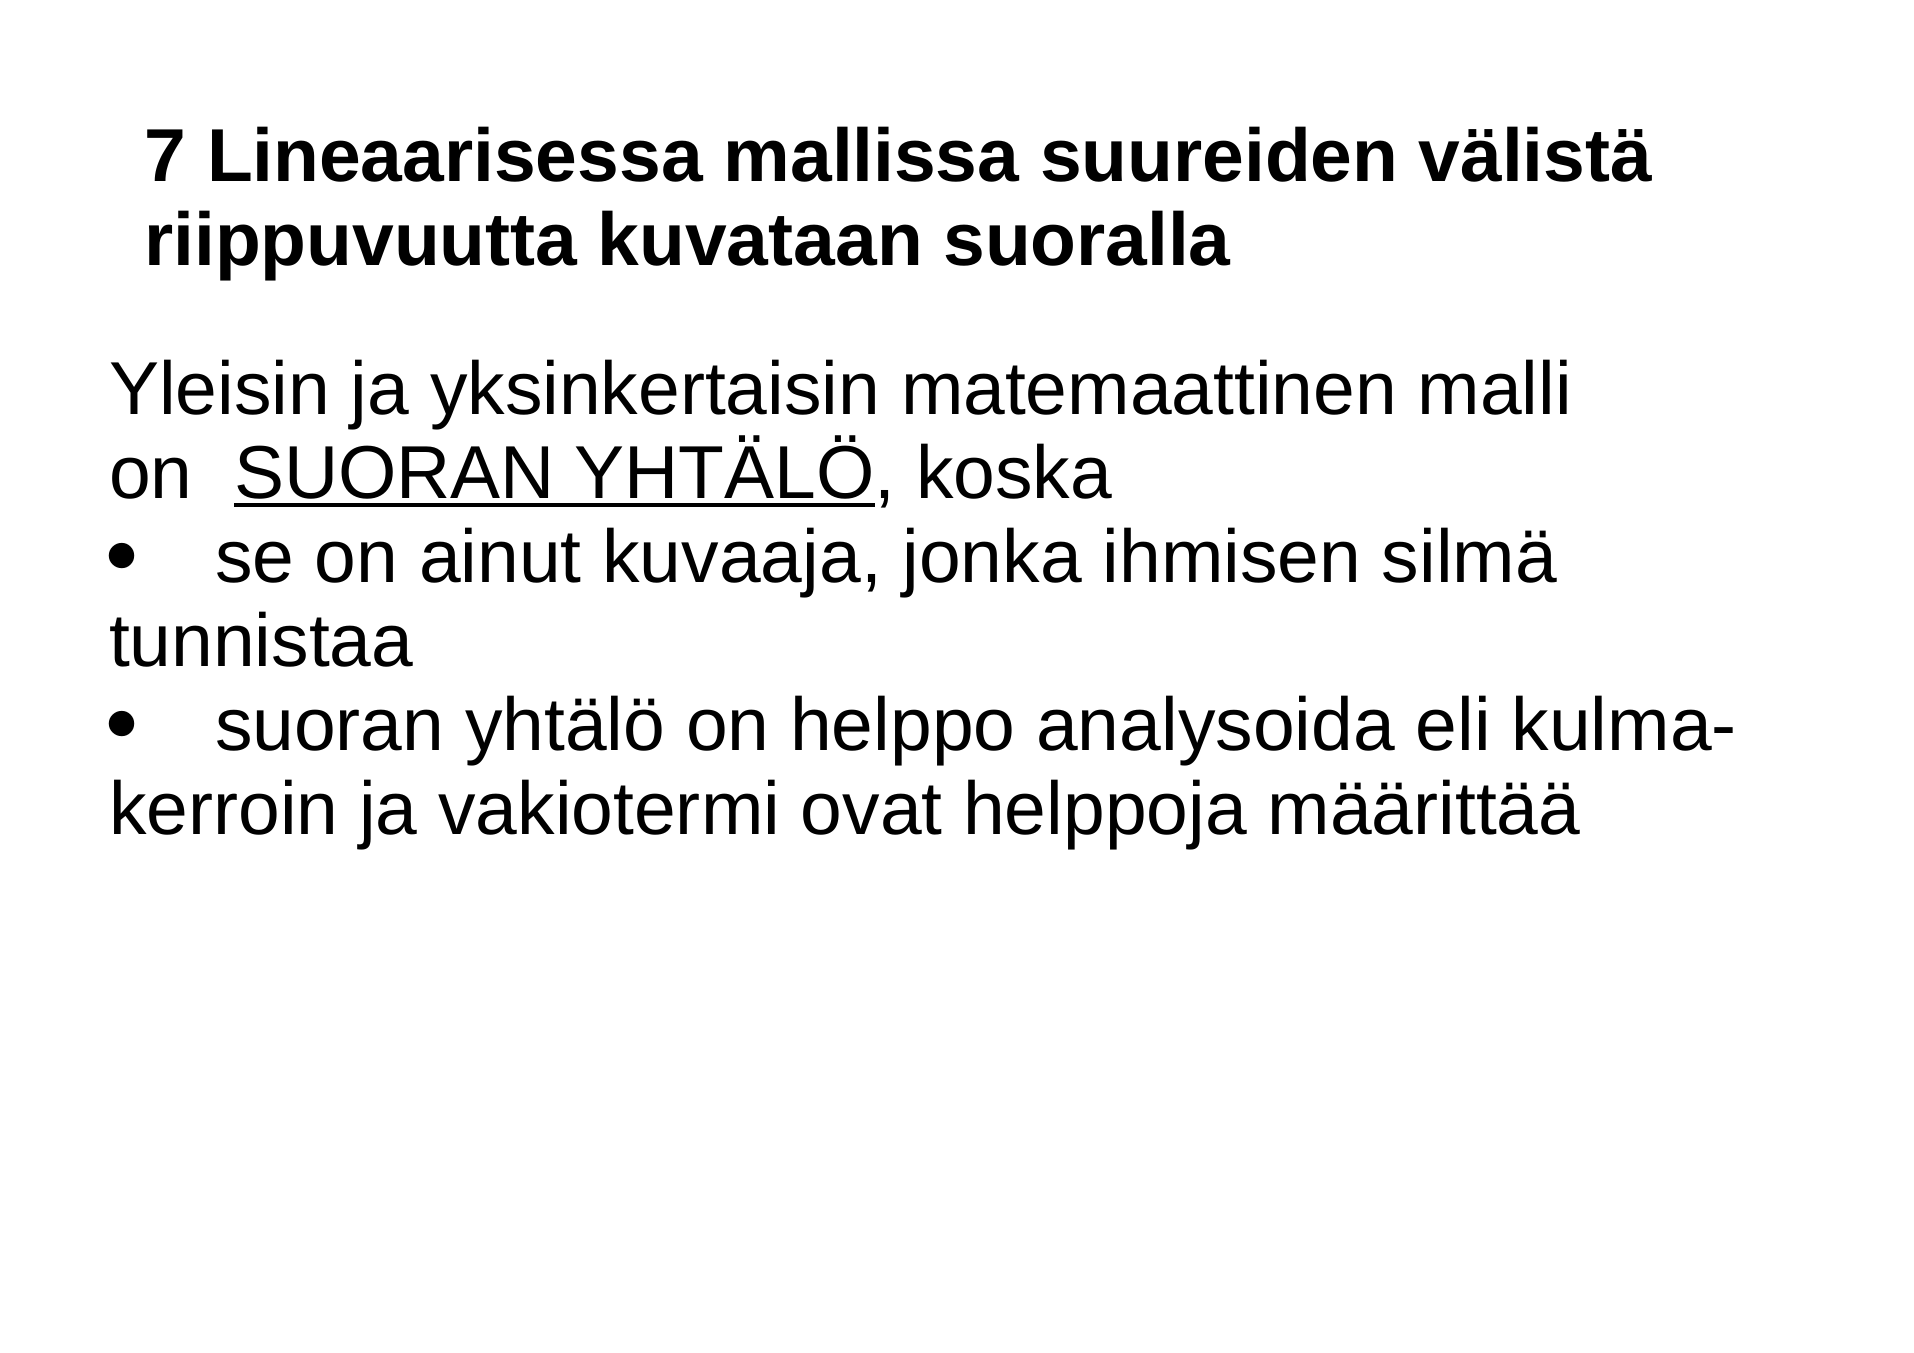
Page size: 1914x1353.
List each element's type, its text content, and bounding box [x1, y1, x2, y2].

text_box Yleisin ja yksinkertaisin matemaattinen malli on SUORAN YHTÄLÖ, koska se on ainut kuvaaja, jonka ihmisen silmä tunnistaa suoran yhtälö on helppo analysoida eli kulma-kerroin ja vakiotermi ovat helppoja määrittää [94, 339, 1772, 875]
text_box 7 Lineaarisessa mallissa suureiden välistä riippuvuutta kuvataan suoralla [129, 106, 1808, 374]
